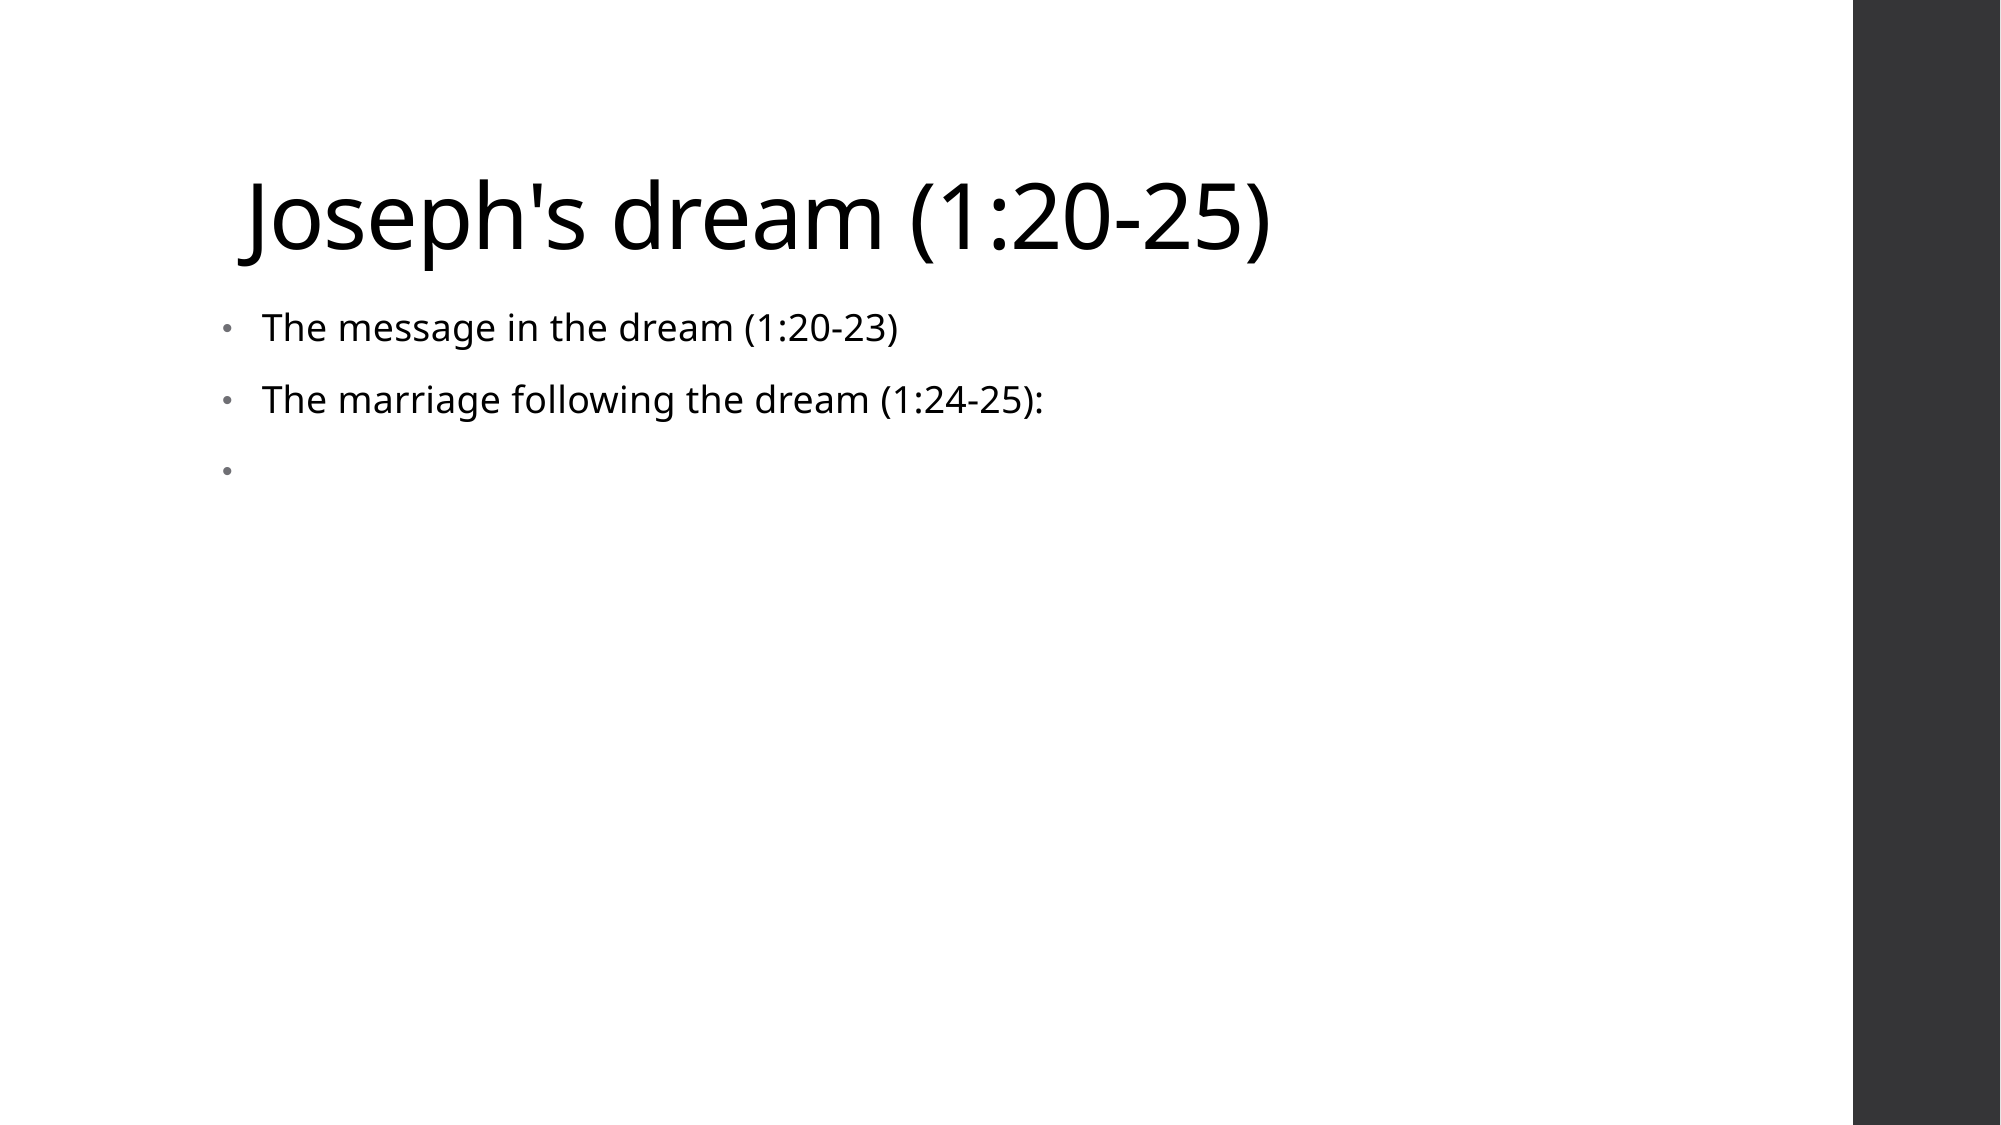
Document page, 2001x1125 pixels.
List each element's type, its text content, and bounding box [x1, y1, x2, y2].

list The message in the dream (1:20-23) The marriage following the dream (1:24-25): [206, 299, 1617, 1014]
title Joseph's dream (1:20-25) [206, 60, 1797, 278]
